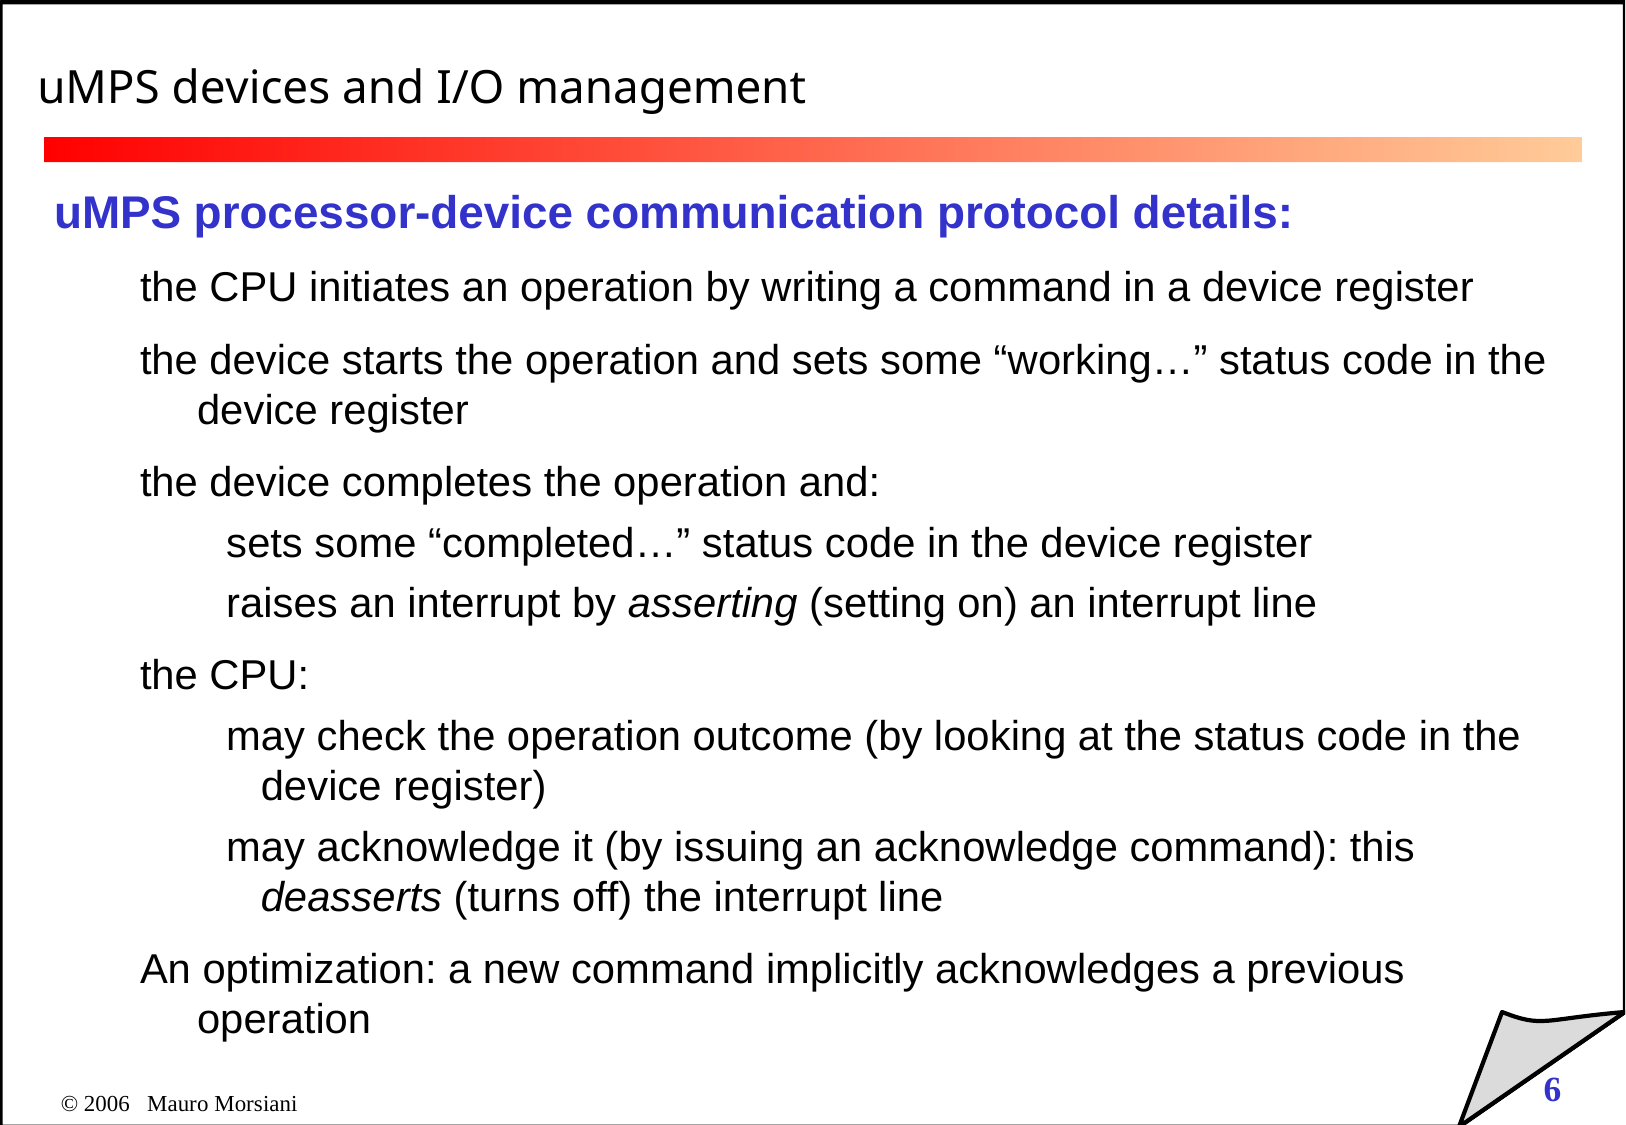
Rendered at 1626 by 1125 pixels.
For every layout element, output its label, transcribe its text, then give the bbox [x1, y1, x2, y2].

title uMPS devices and I/O management [37, 44, 1588, 131]
list uMPS processor-device communication protocol details: the CPU initiates an operation by writing a command in a device register the device starts the operation and sets some “working…” status code in the device register the device completes the operation and: sets some “completed…” status code in the device register raises an interrupt by asserting (setting on) an interrupt line the CPU: may check the operation outcome (by looking at the status code in the device register) may acknowledge it (by issuing an acknowledge command): this deasserts (turns off) the interrupt line An optimization: a new command implicitly acknowledges a previous operation [54, 187, 1571, 1124]
